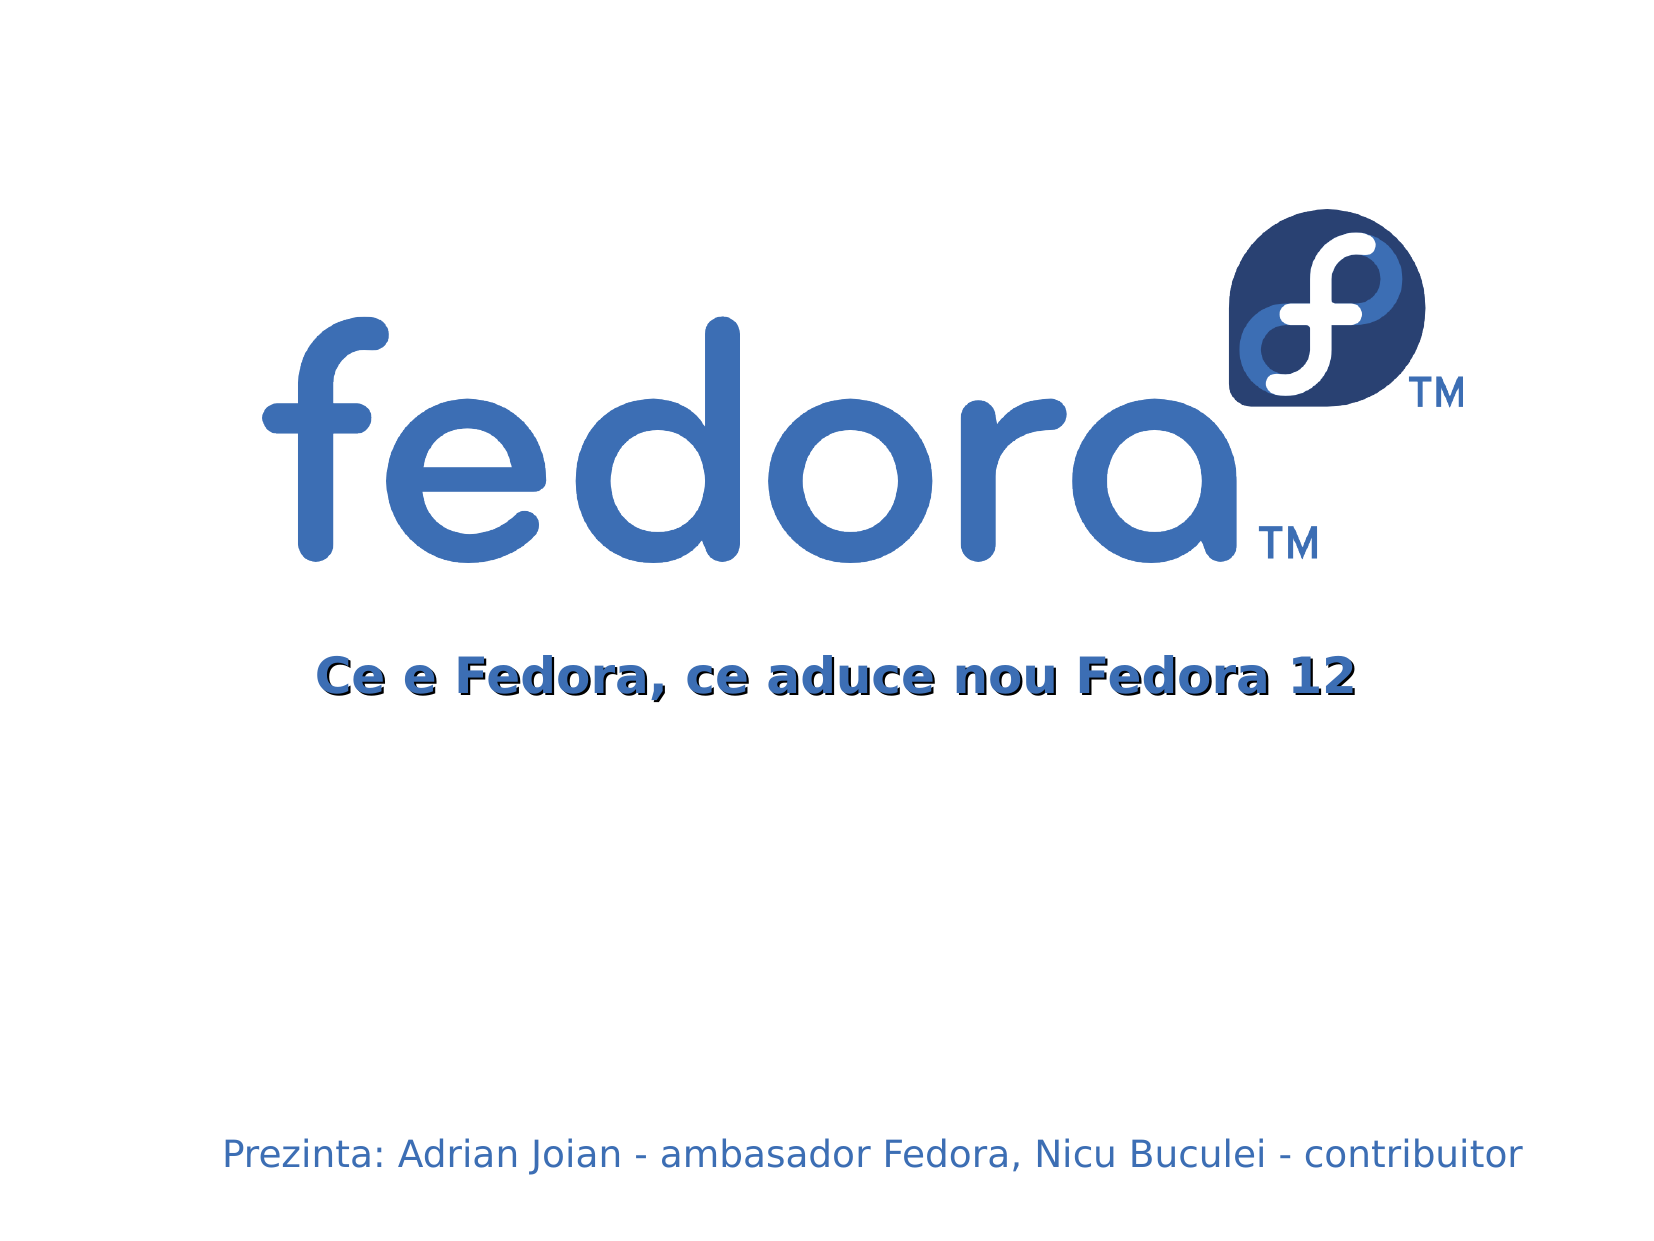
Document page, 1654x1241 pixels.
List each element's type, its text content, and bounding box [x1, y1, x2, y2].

picture [262, 209, 1463, 563]
text_box Ce e Fedora, ce aduce nou Fedora 12 [300, 639, 1375, 713]
text_box Prezinta: Adrian Joian - ambasador Fedora, Nicu Buculei - contribuitor [207, 1125, 1539, 1184]
